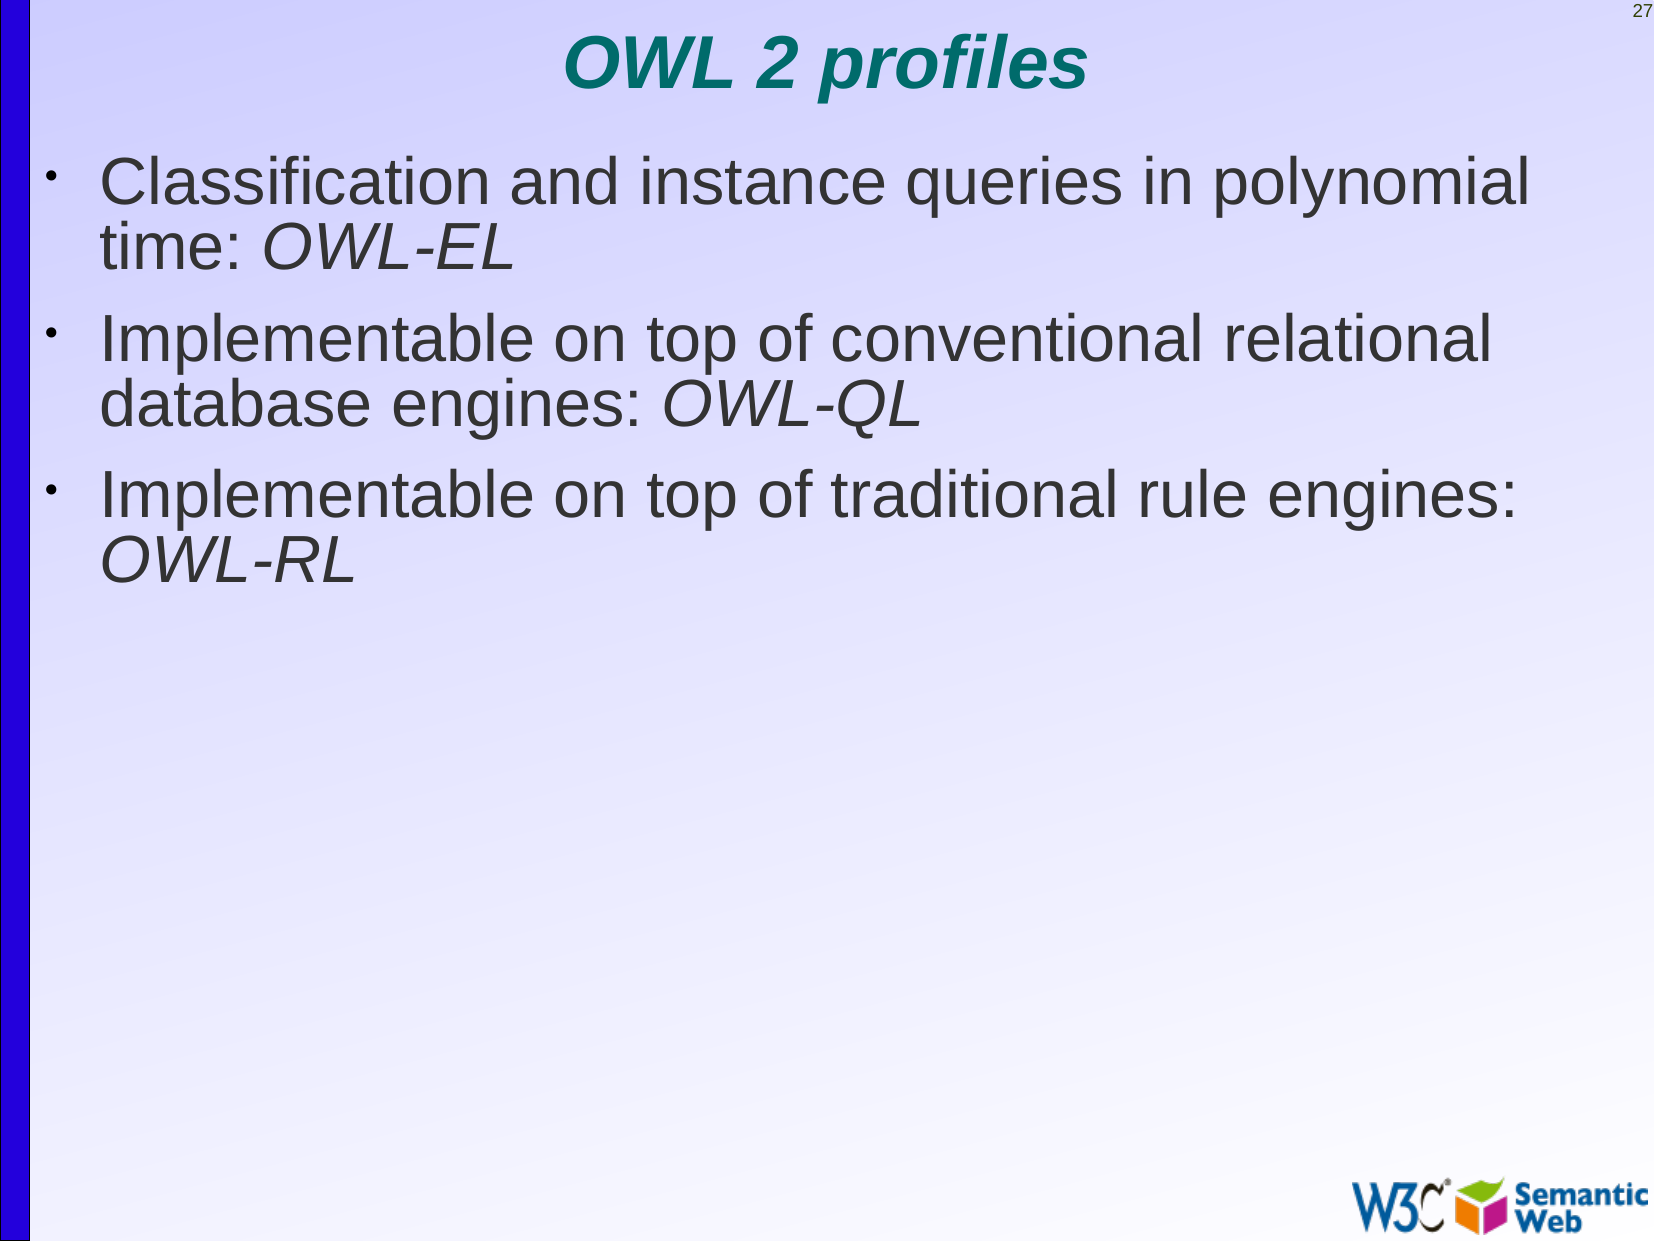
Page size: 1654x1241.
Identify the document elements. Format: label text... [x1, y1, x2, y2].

picture [1352, 1175, 1648, 1235]
list Classification and instance queries in polynomial time: OWL-EL Implementable on top of conventional relational database engines: OWL-QL Implementable on top of traditional rule engines: OWL-RL [29, 147, 1624, 1119]
title OWL 2 profiles [0, 5, 1654, 125]
